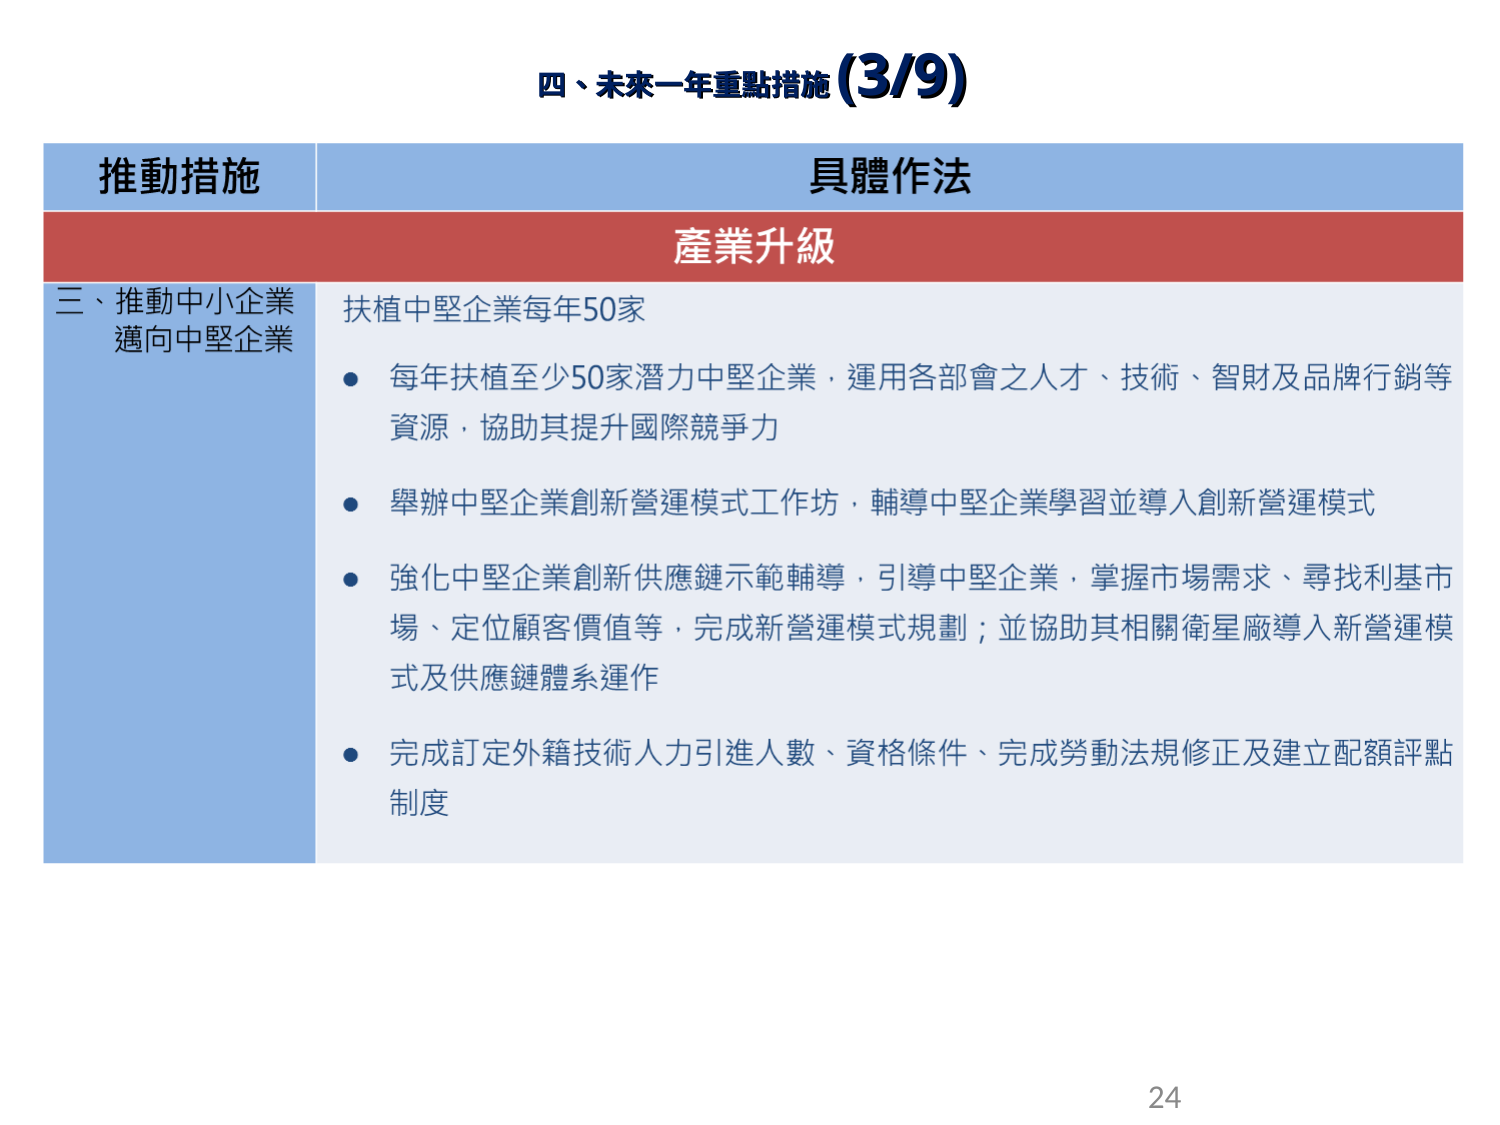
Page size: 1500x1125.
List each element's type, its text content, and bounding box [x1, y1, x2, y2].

text_box 24 [1132, 1065, 1483, 1125]
picture [42, 140, 1464, 865]
title 四、未來一年重點措施(3/9) [0, 19, 1500, 125]
